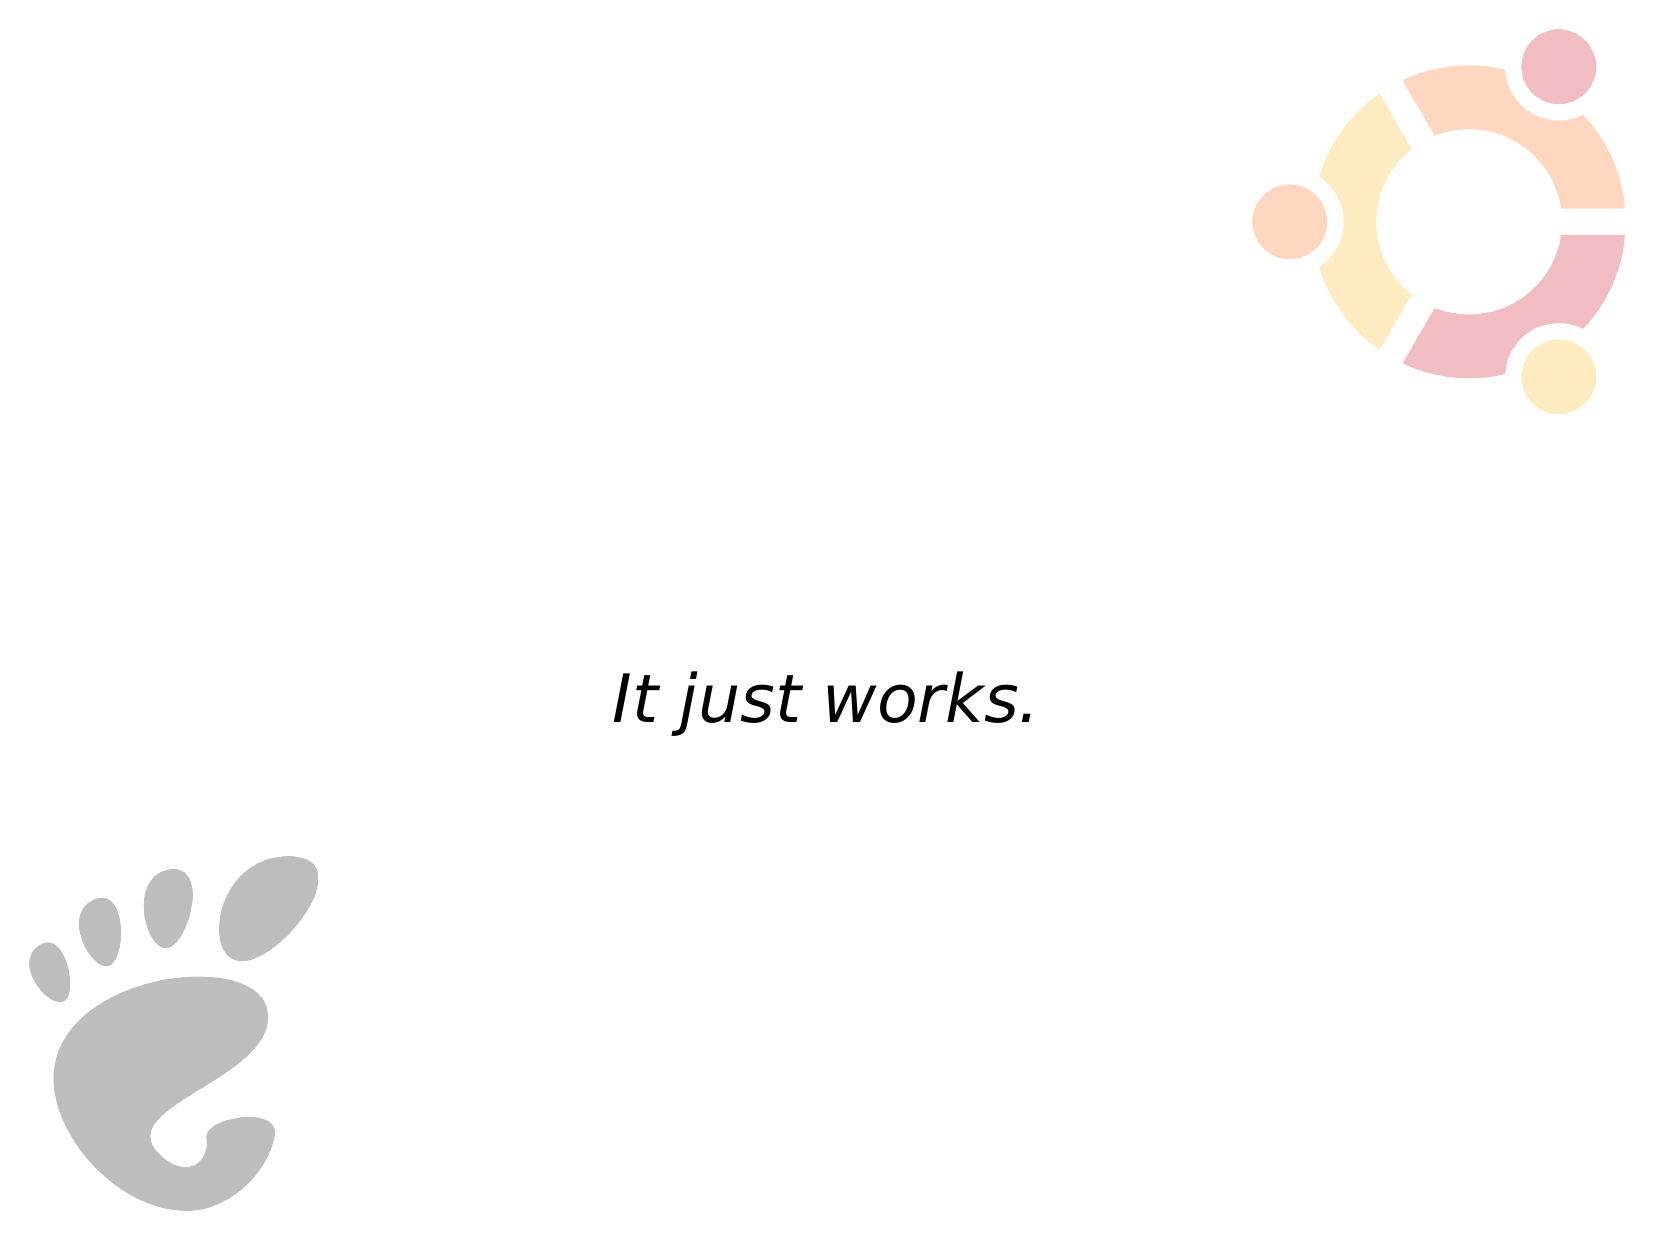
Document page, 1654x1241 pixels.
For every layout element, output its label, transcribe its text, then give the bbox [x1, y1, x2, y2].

subtitle It just works. [82, 290, 1571, 1109]
